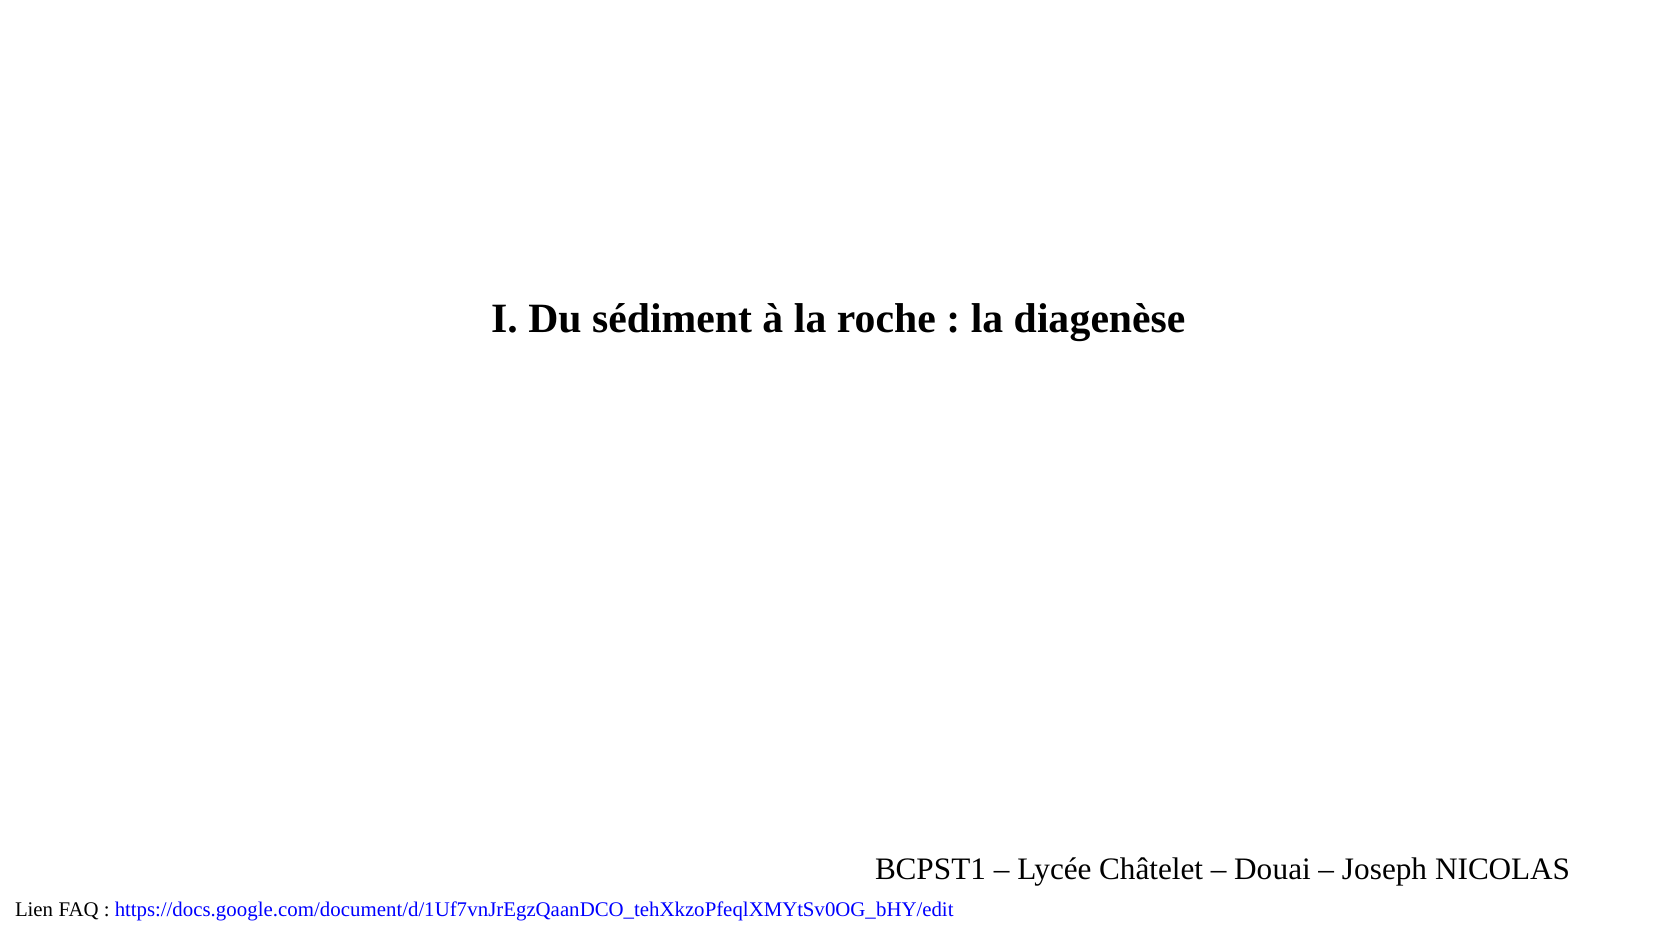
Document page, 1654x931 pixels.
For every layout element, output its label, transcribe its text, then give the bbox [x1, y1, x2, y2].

text_box I. Du sédiment à la roche : la diagenèse [94, 295, 1583, 378]
text_box BCPST1 – Lycée Châtelet – Douai – Joseph NICOLAS [637, 832, 1571, 905]
text_box Lien FAQ : https://docs.google.com/document/d/1Uf7vnJrEgzQaanDCO_tehXkzoPfeqlXMYtSv0OG_bHY/edit [0, 897, 993, 931]
